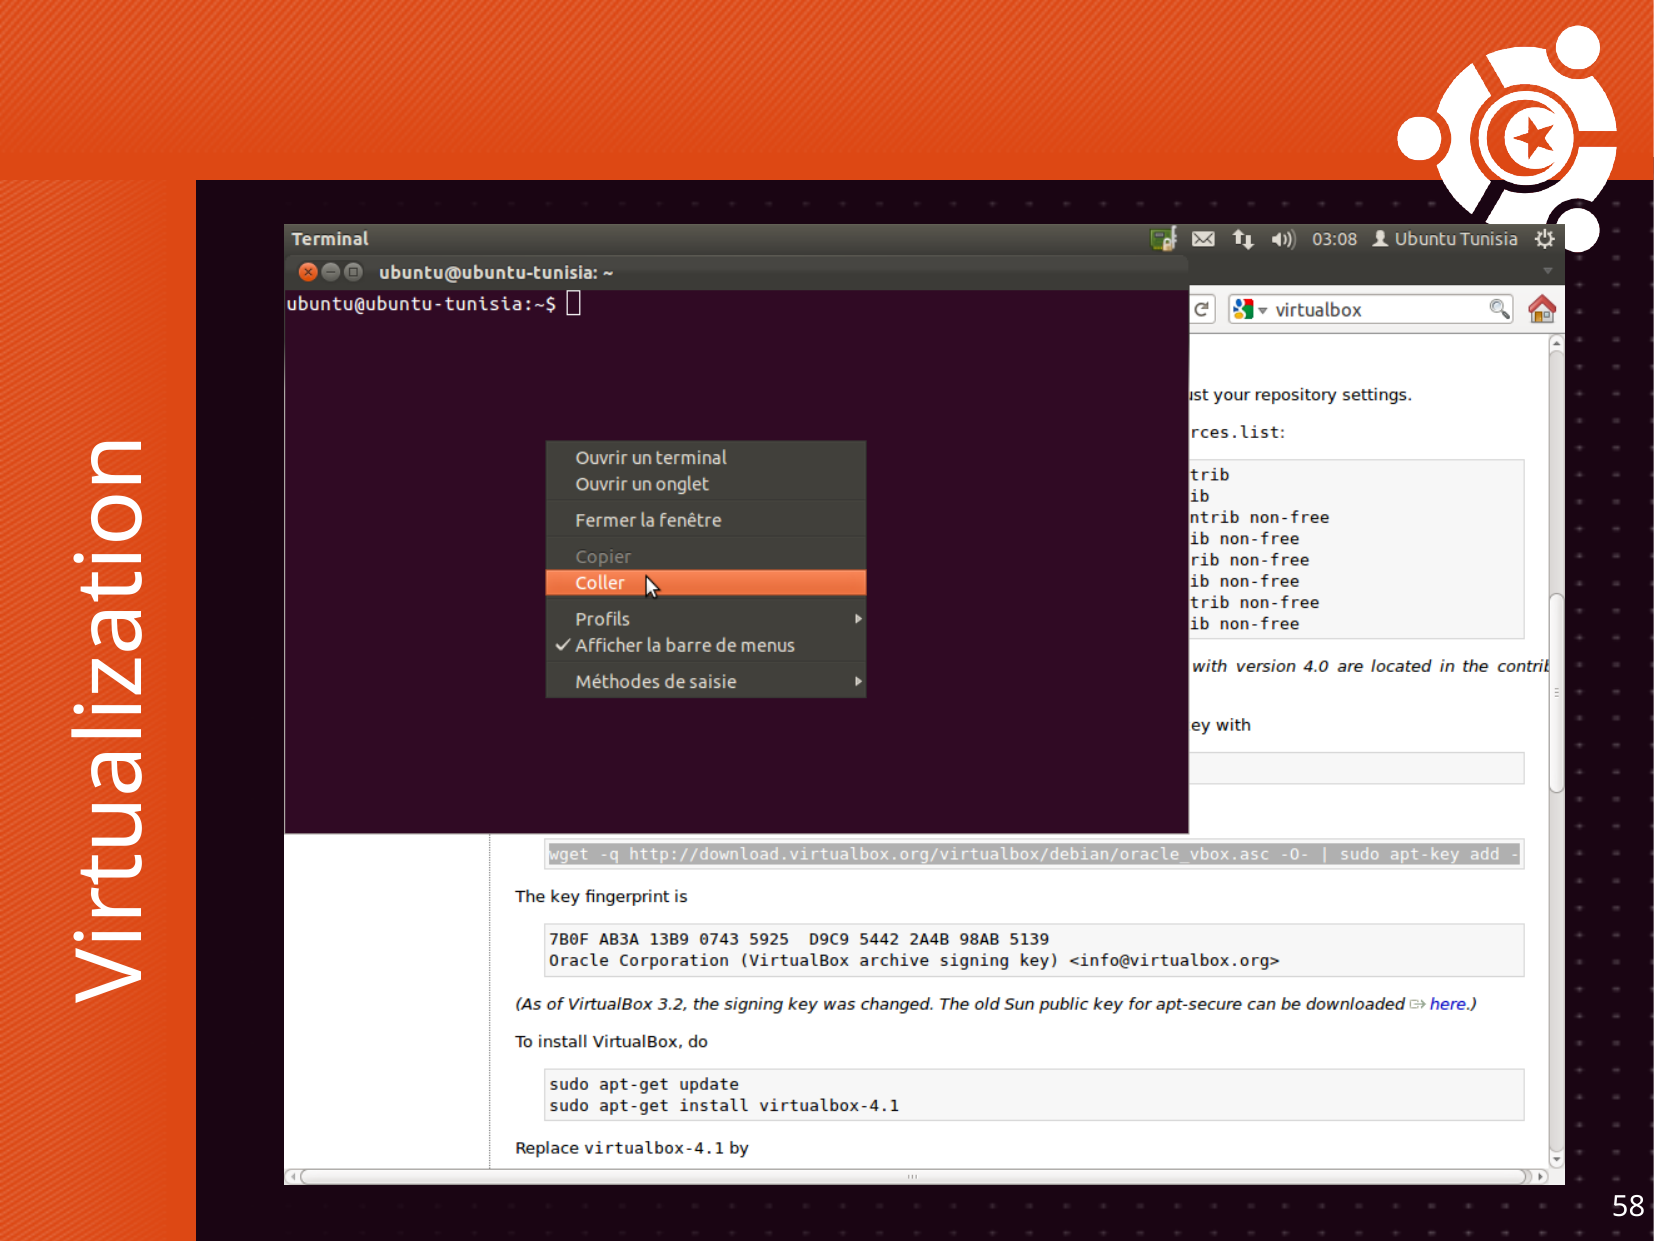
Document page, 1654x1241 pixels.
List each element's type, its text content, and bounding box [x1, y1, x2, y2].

title Virtualization [17, 210, 196, 1229]
picture [0, 0, 1654, 1241]
